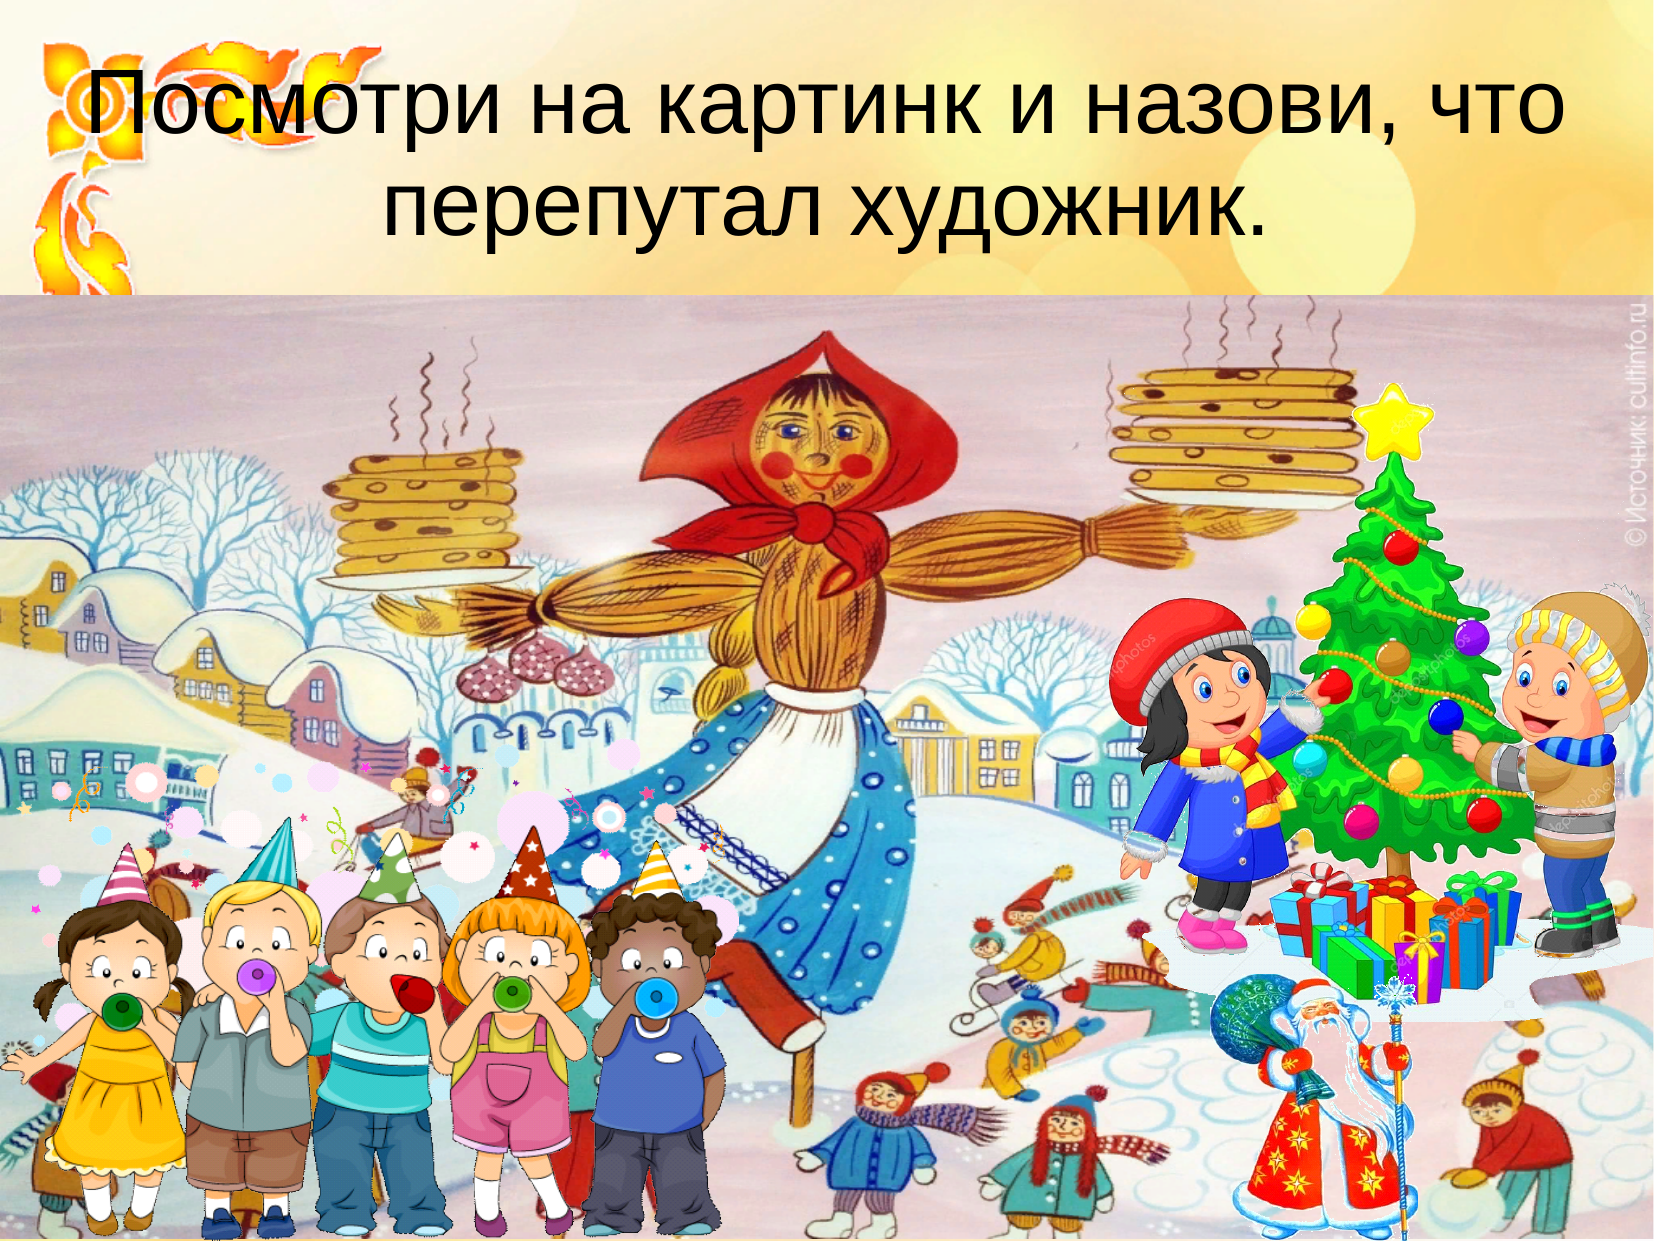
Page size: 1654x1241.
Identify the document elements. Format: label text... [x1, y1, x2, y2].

picture [0, 0, 1654, 1241]
title Посмотри на картинк и назови, что перепутал художник. [82, 49, 1571, 257]
